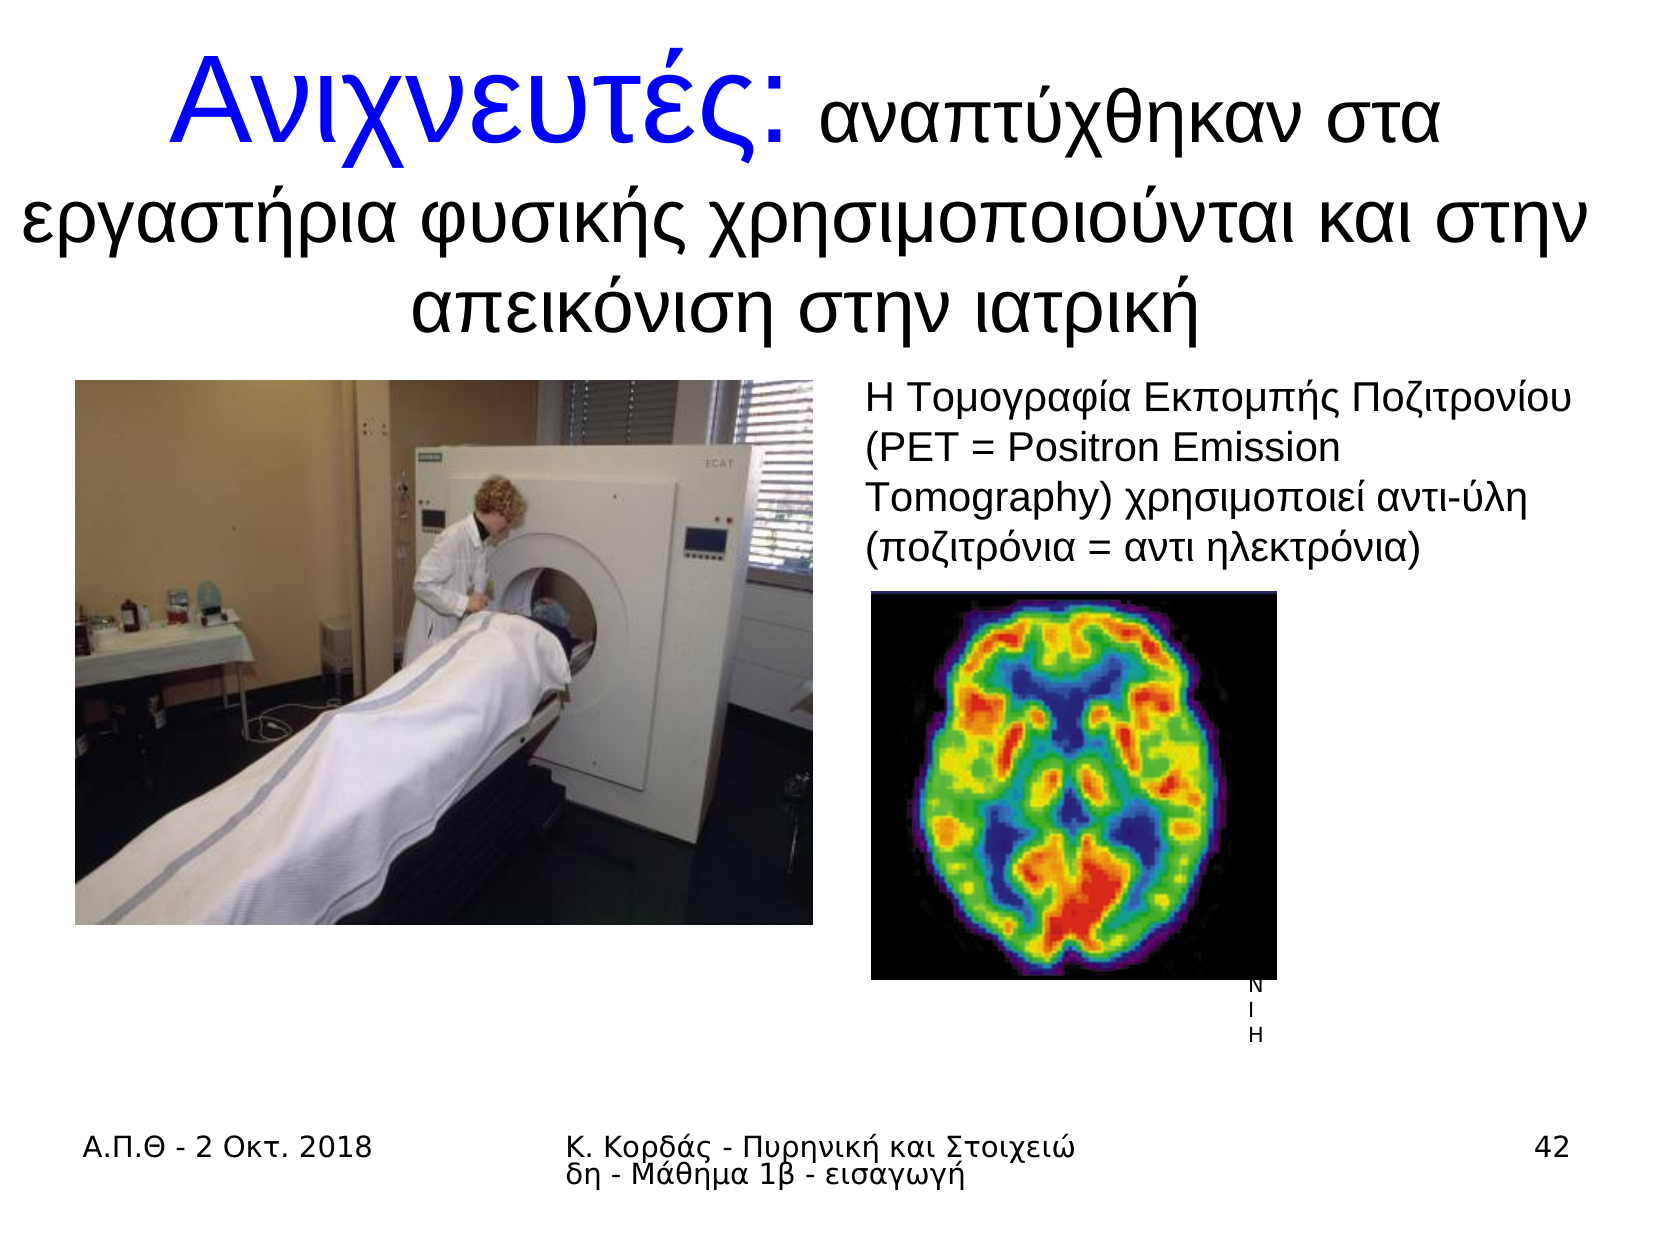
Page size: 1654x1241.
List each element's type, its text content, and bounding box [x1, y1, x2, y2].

text_box Courtesy NIH [1233, 789, 1284, 1054]
picture [871, 591, 1277, 980]
title Ανιχνευτές: αναπτύχθηκαν στα εργαστήρια φυσικής χρησιμοποιούνται και στην απεικόνιση στην ιατρική [0, 9, 1613, 465]
picture [75, 380, 813, 925]
text_box Η Τομογραφία Εκπομπής Ποζιτρονίου (PET = Positron Emission Tomography) χρησιμοποιεί αντι-ύλη (ποζιτρόνια = αντι ηλεκτρόνια) [849, 362, 1613, 628]
